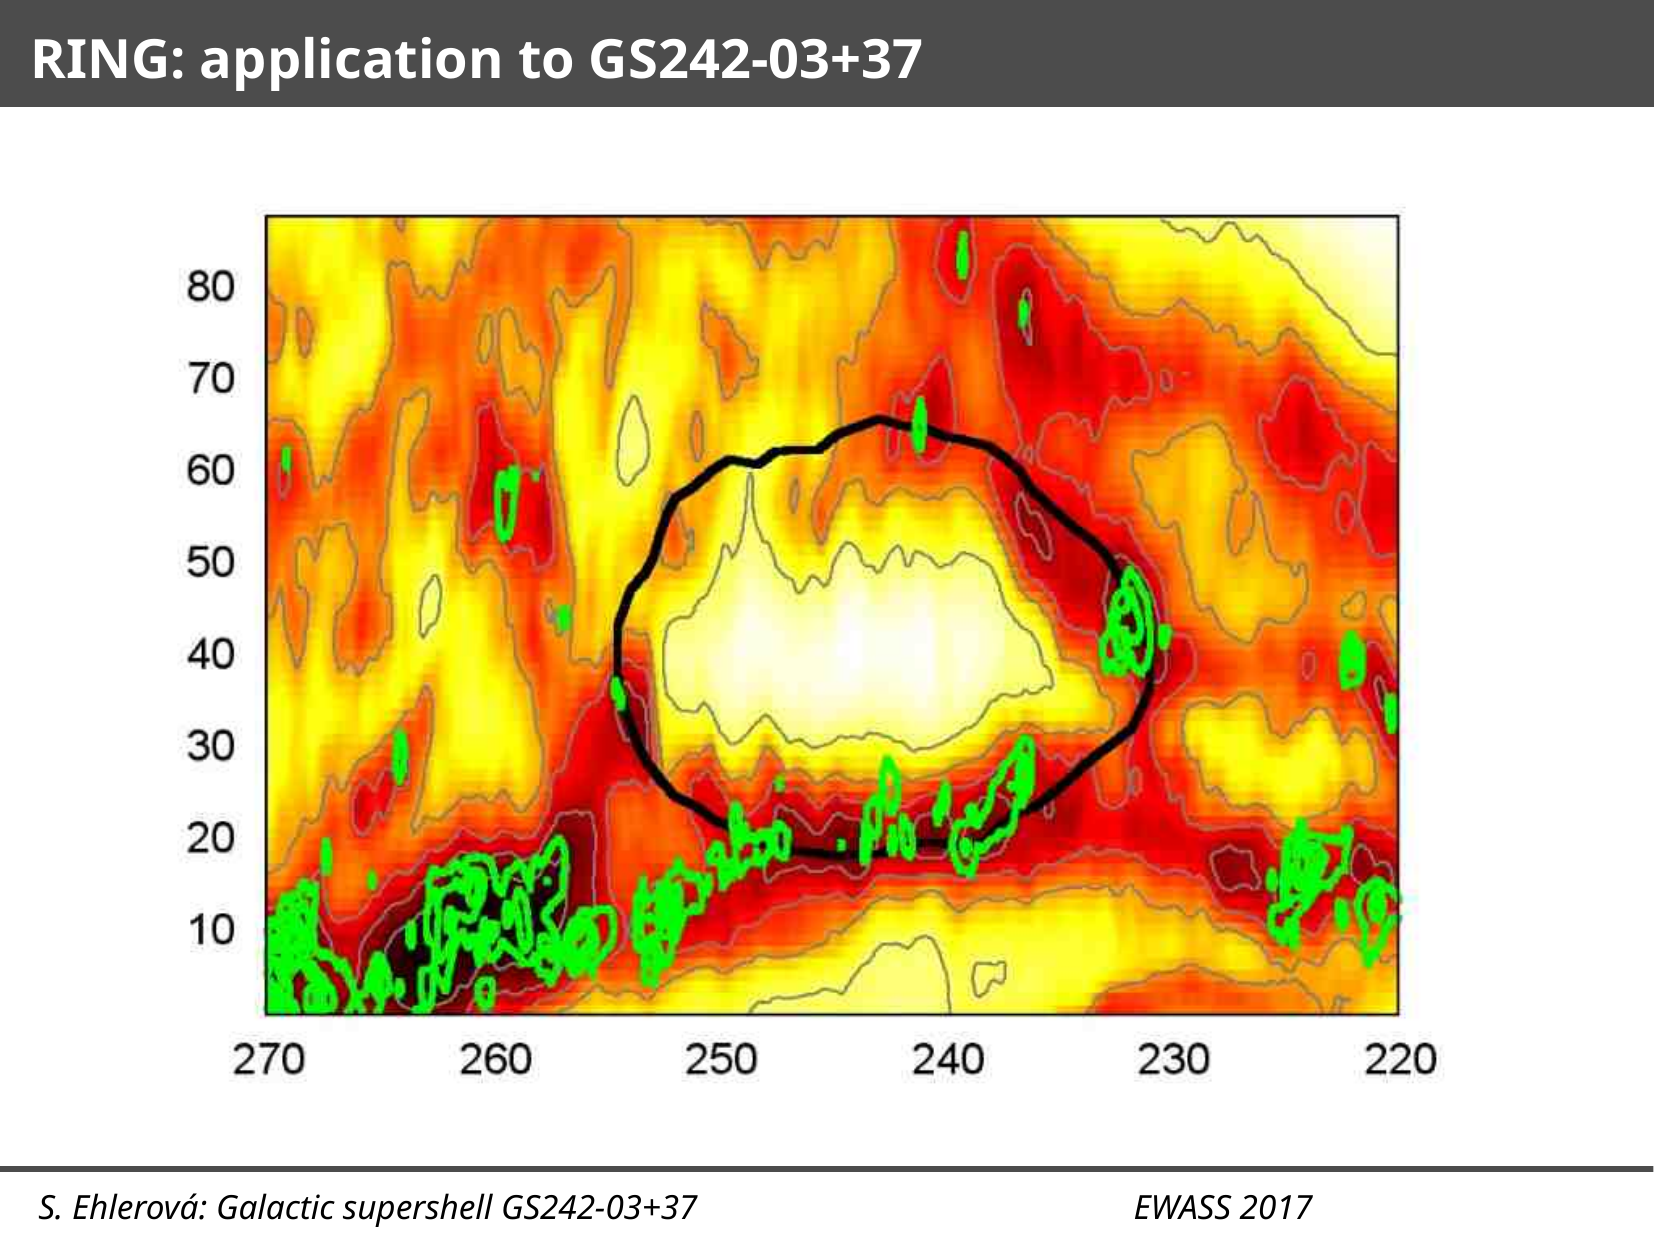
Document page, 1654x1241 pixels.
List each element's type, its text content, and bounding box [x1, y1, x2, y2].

picture [126, 165, 1477, 1111]
text_box RING: application to GS242-03+37 [15, 13, 1109, 95]
text_box S. Ehlerová: Galactic supershell GS242-03+37 EWASS 2017 [23, 1176, 1643, 1232]
text_box [0, 0, 1654, 107]
